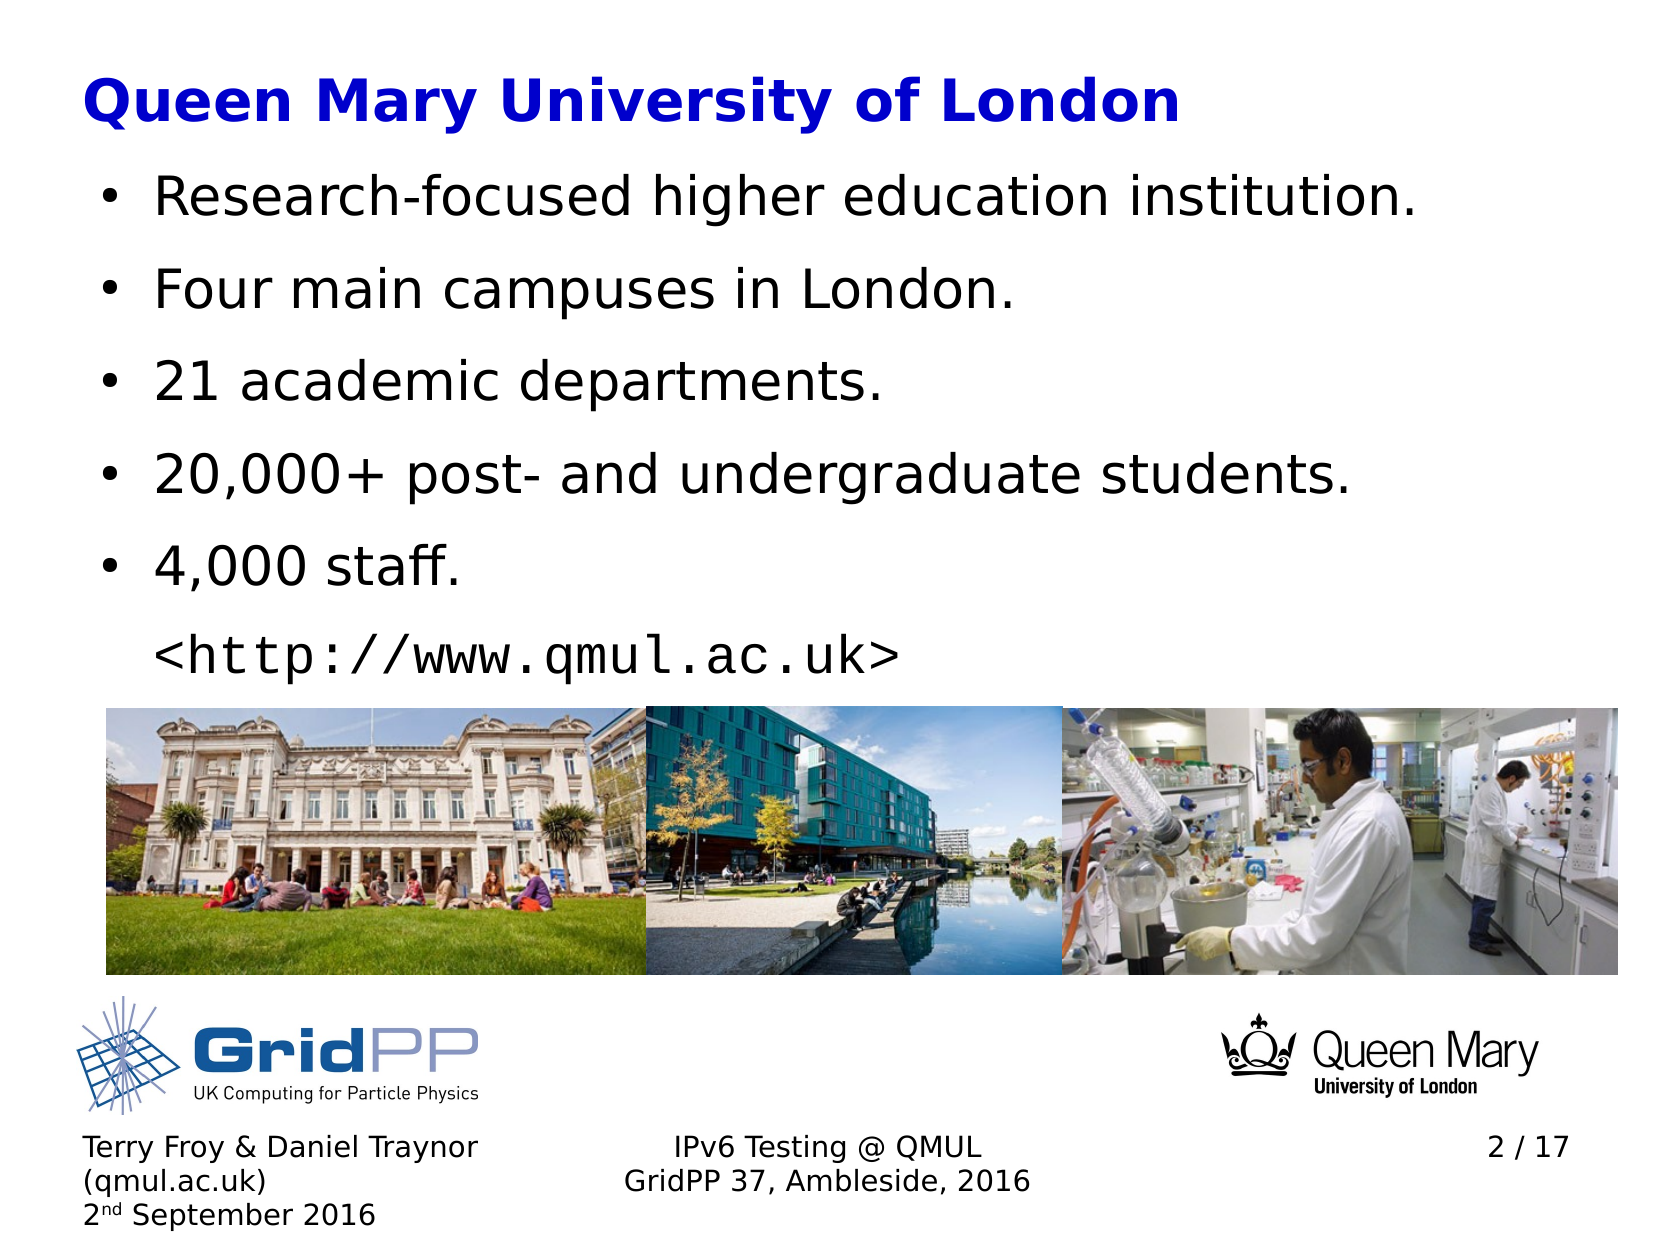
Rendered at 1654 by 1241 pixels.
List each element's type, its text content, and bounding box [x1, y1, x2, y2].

picture [106, 706, 1618, 975]
list Research-focused higher education institution. Four main campuses in London. 21 academic departments. 20,000+ post- and undergraduate students. 4,000 staff. <http://www.qmul.ac.uk> [82, 165, 1571, 957]
title Queen Mary University of London [82, 49, 1571, 154]
